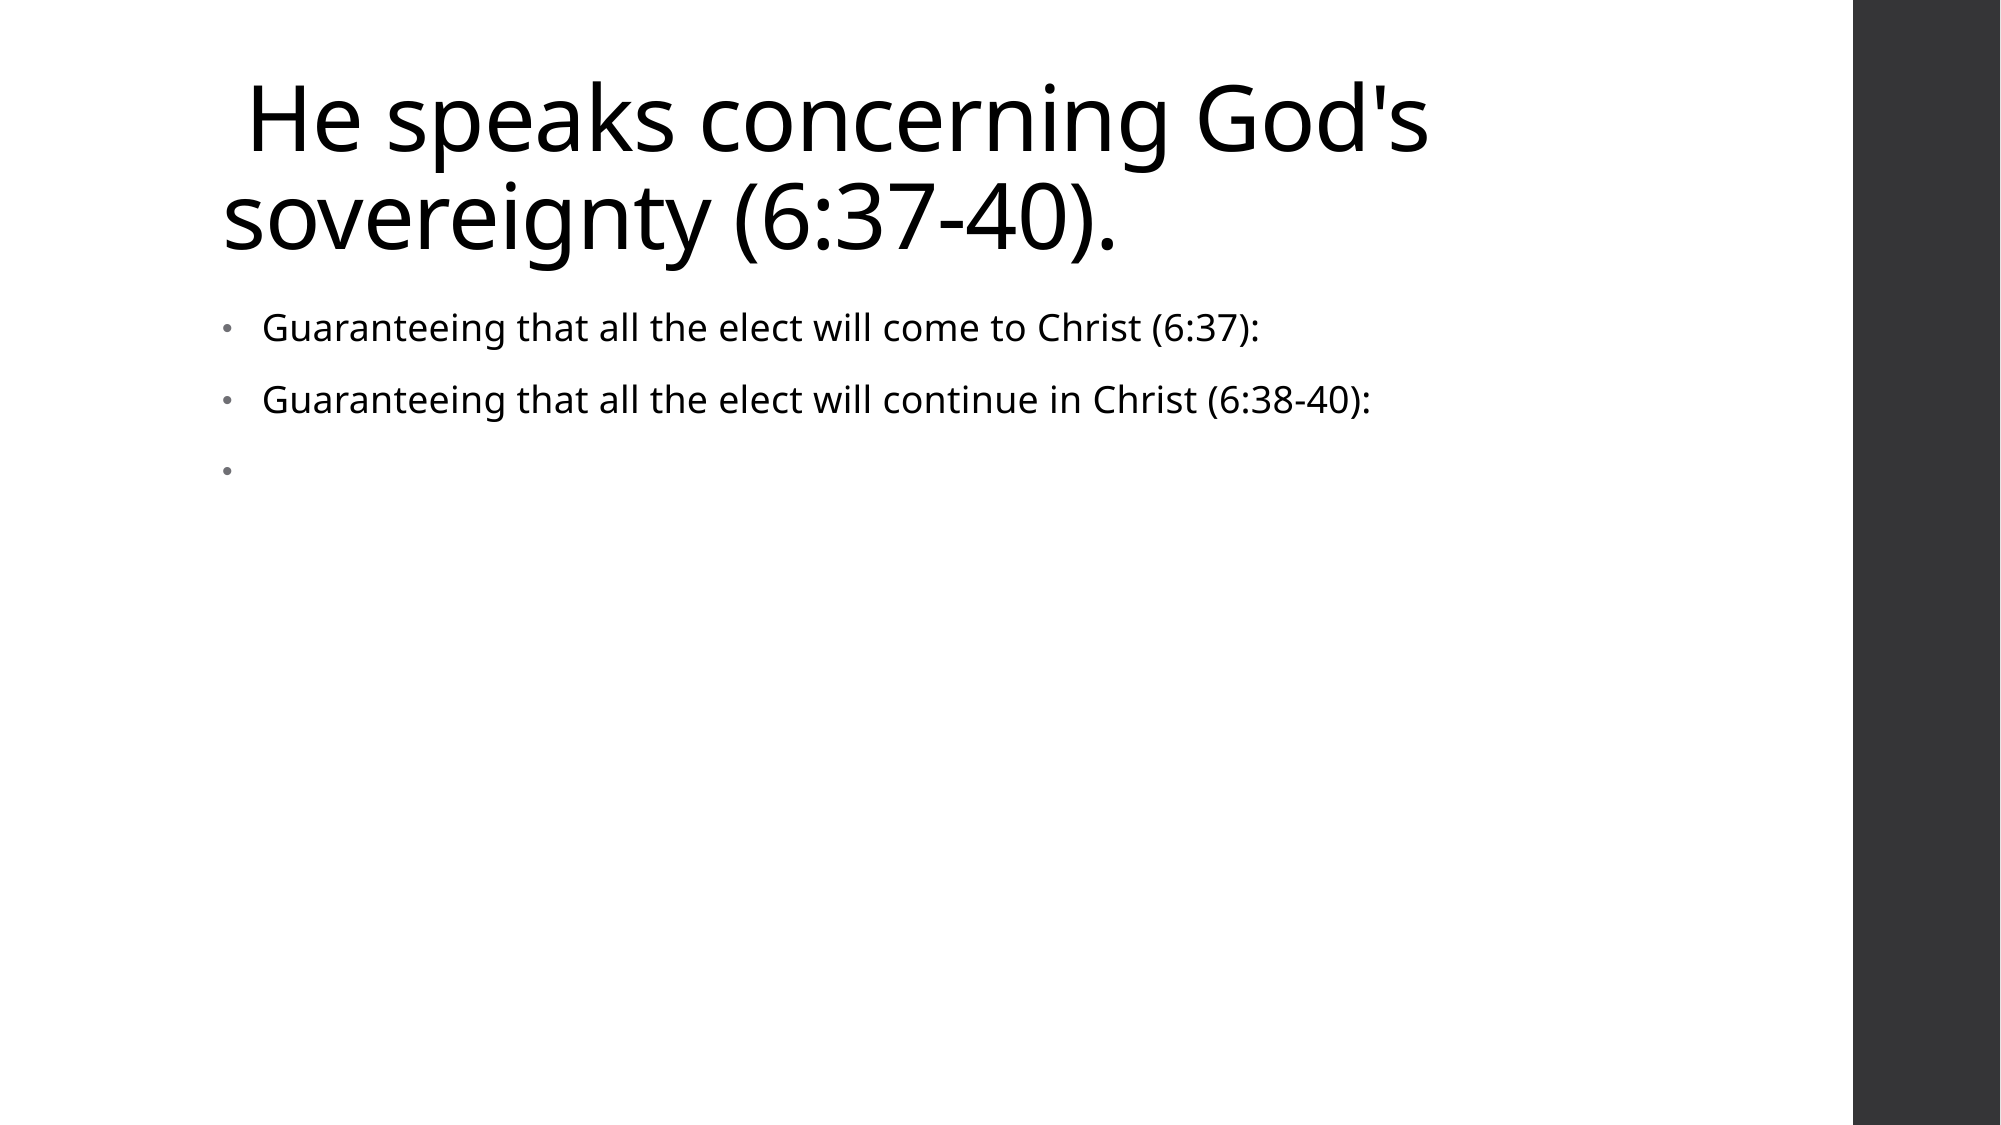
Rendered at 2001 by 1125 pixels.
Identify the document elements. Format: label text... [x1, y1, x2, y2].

list Guaranteeing that all the elect will come to Christ (6:37): Guaranteeing that all the elect will continue in Christ (6:38-40): [206, 299, 1617, 1014]
title He speaks concerning God's sovereignty (6:37-40). [206, 60, 1797, 278]
